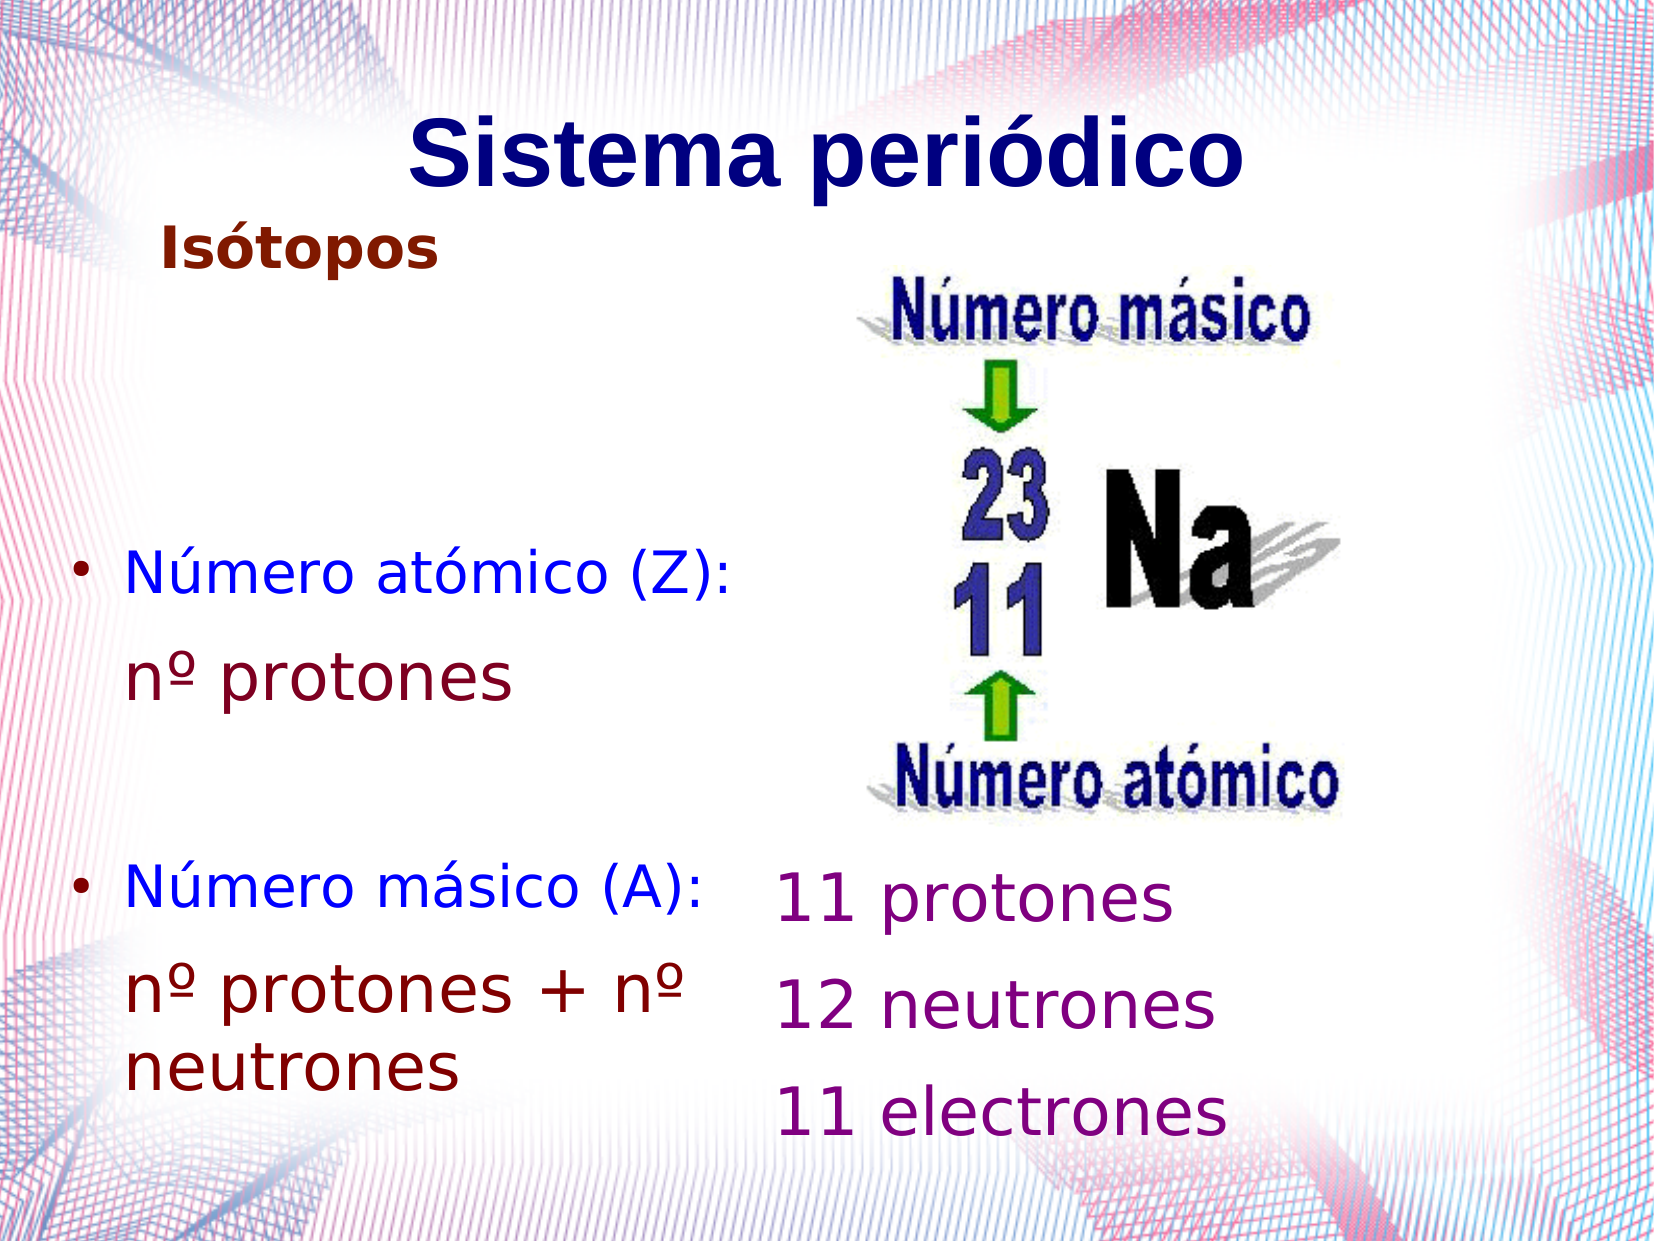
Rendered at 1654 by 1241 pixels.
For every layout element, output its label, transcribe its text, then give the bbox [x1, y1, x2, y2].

list Número atómico (Z): nº protones Número másico (A): nº protones + nº neutrones [53, 531, 768, 1123]
list Isótopos [88, 206, 473, 285]
list 11 protones 12 neutrones 11 electrones [702, 859, 1625, 1152]
title Sistema periódico [82, 49, 1571, 257]
picture [0, 0, 1654, 1241]
